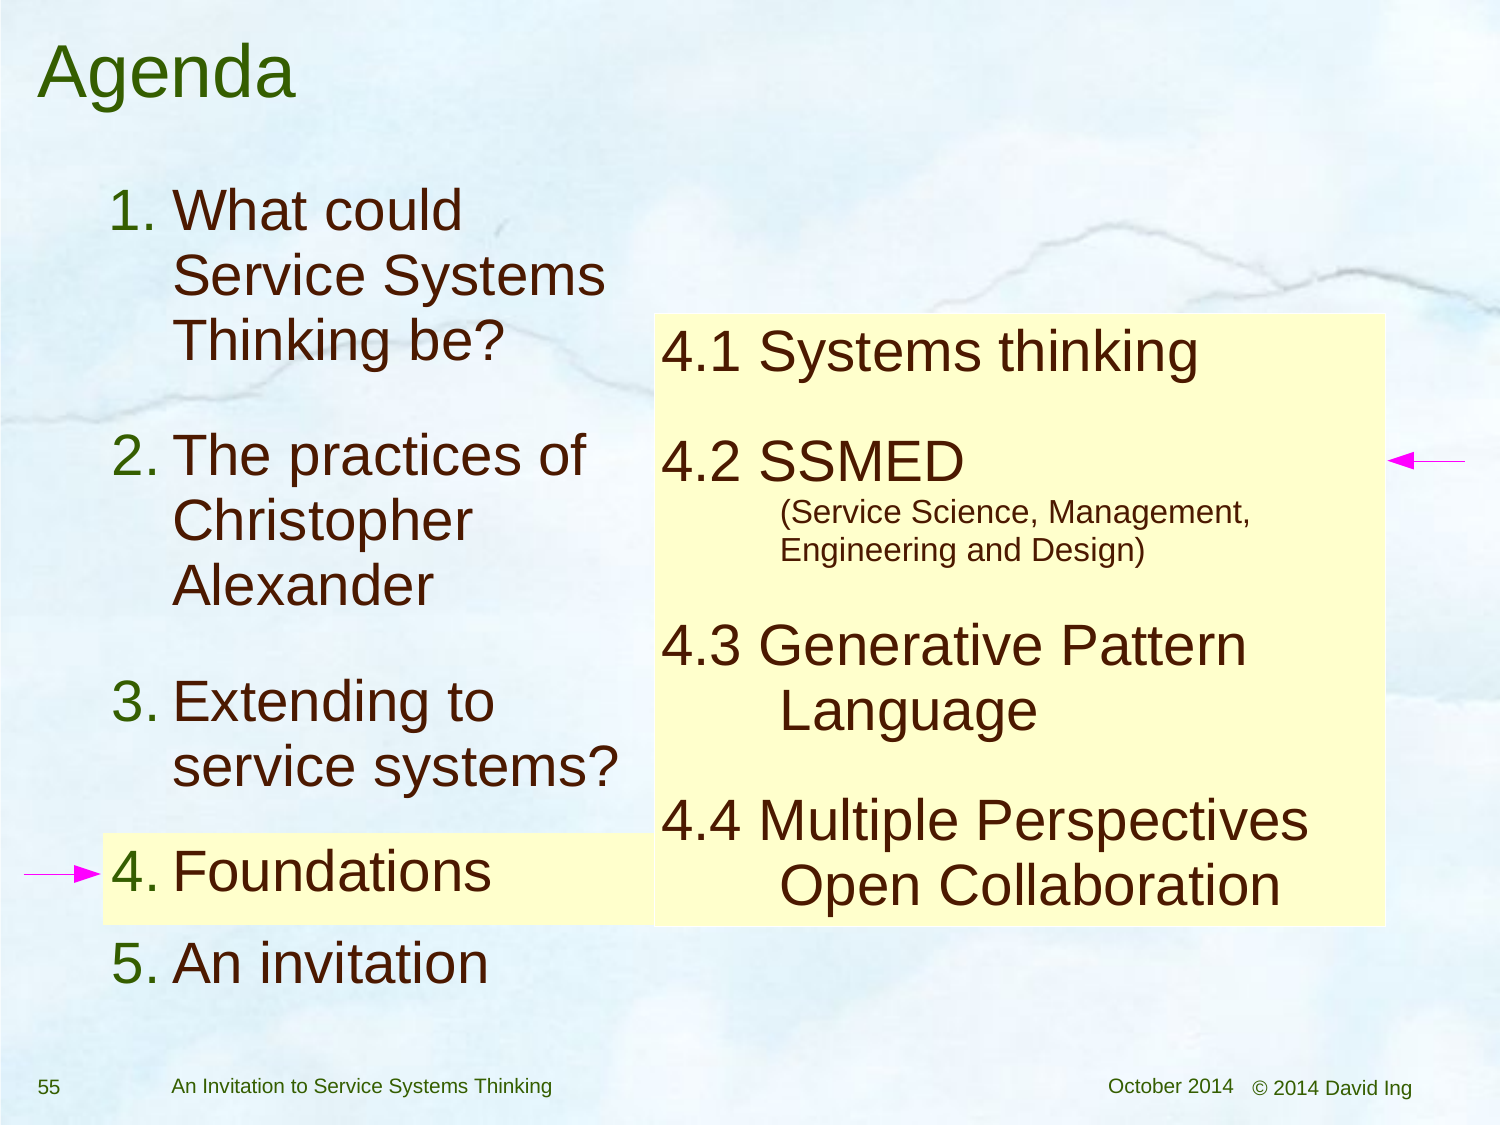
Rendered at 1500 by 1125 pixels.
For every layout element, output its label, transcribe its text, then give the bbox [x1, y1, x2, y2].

table_cell 2. [103, 417, 166, 663]
table_cell The practices of Christopher Alexander [166, 417, 654, 663]
table_cell 4. [103, 833, 166, 925]
table_header 4.1 Systems thinking 4.2 SSMED (Service Science, Management, Engineering and Design) 4.3 Generative Pattern Language 4.4 Multiple Perspectives Open Collaboration [655, 314, 1385, 926]
title Agenda [37, 37, 1463, 152]
table_cell An invitation [166, 925, 661, 1016]
table_cell 5. [103, 925, 166, 1016]
picture [0, 0, 1500, 1125]
table_cell 3. [103, 663, 166, 833]
table_header 1. [103, 172, 166, 417]
table_header What could Service Systems Thinking be? [166, 172, 661, 417]
table_cell Foundations [166, 833, 654, 925]
table_cell Extending to service systems? [166, 663, 654, 833]
